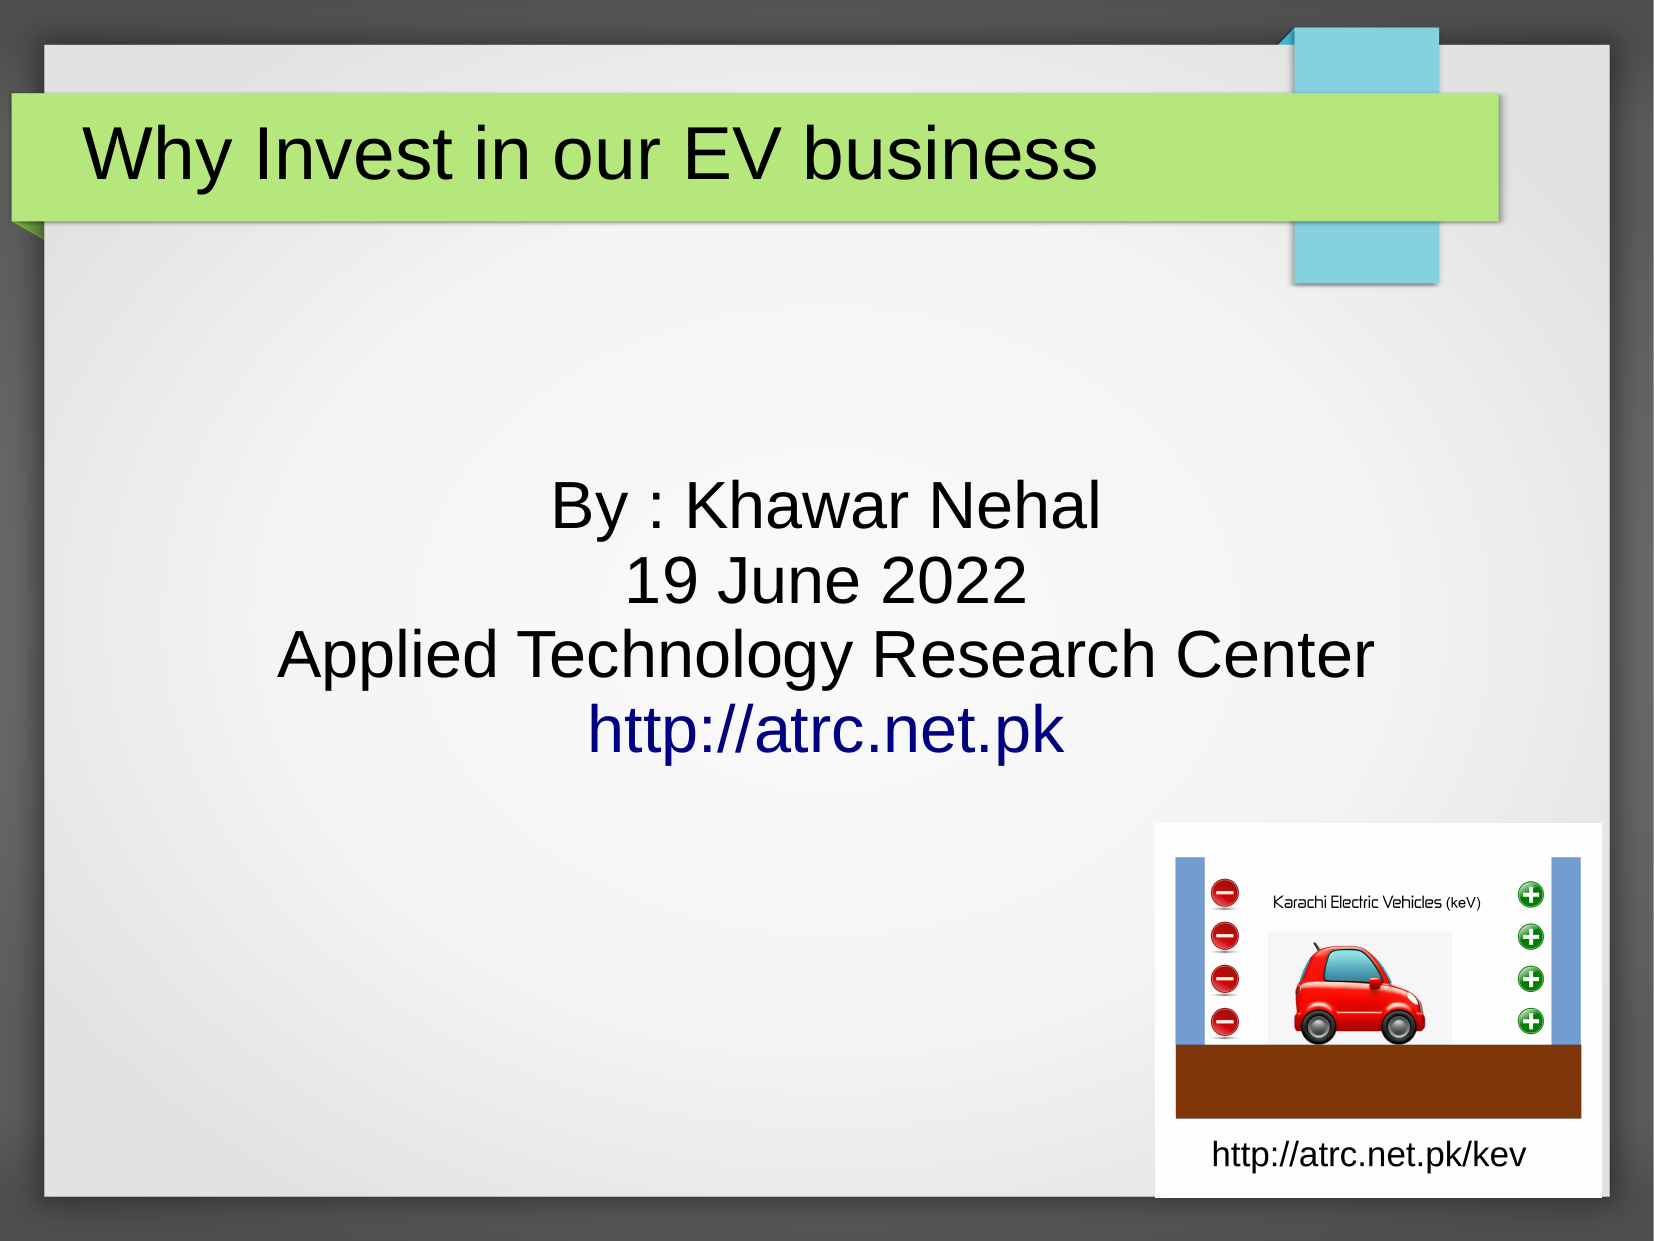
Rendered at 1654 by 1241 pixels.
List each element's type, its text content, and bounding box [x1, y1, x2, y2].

picture [0, 0, 1654, 1241]
title Why Invest in our EV business [82, 94, 1264, 213]
subtitle By : Khawar Nehal 19 June 2022 Applied Technology Research Center http://atrc.net.pk [82, 295, 1571, 1015]
